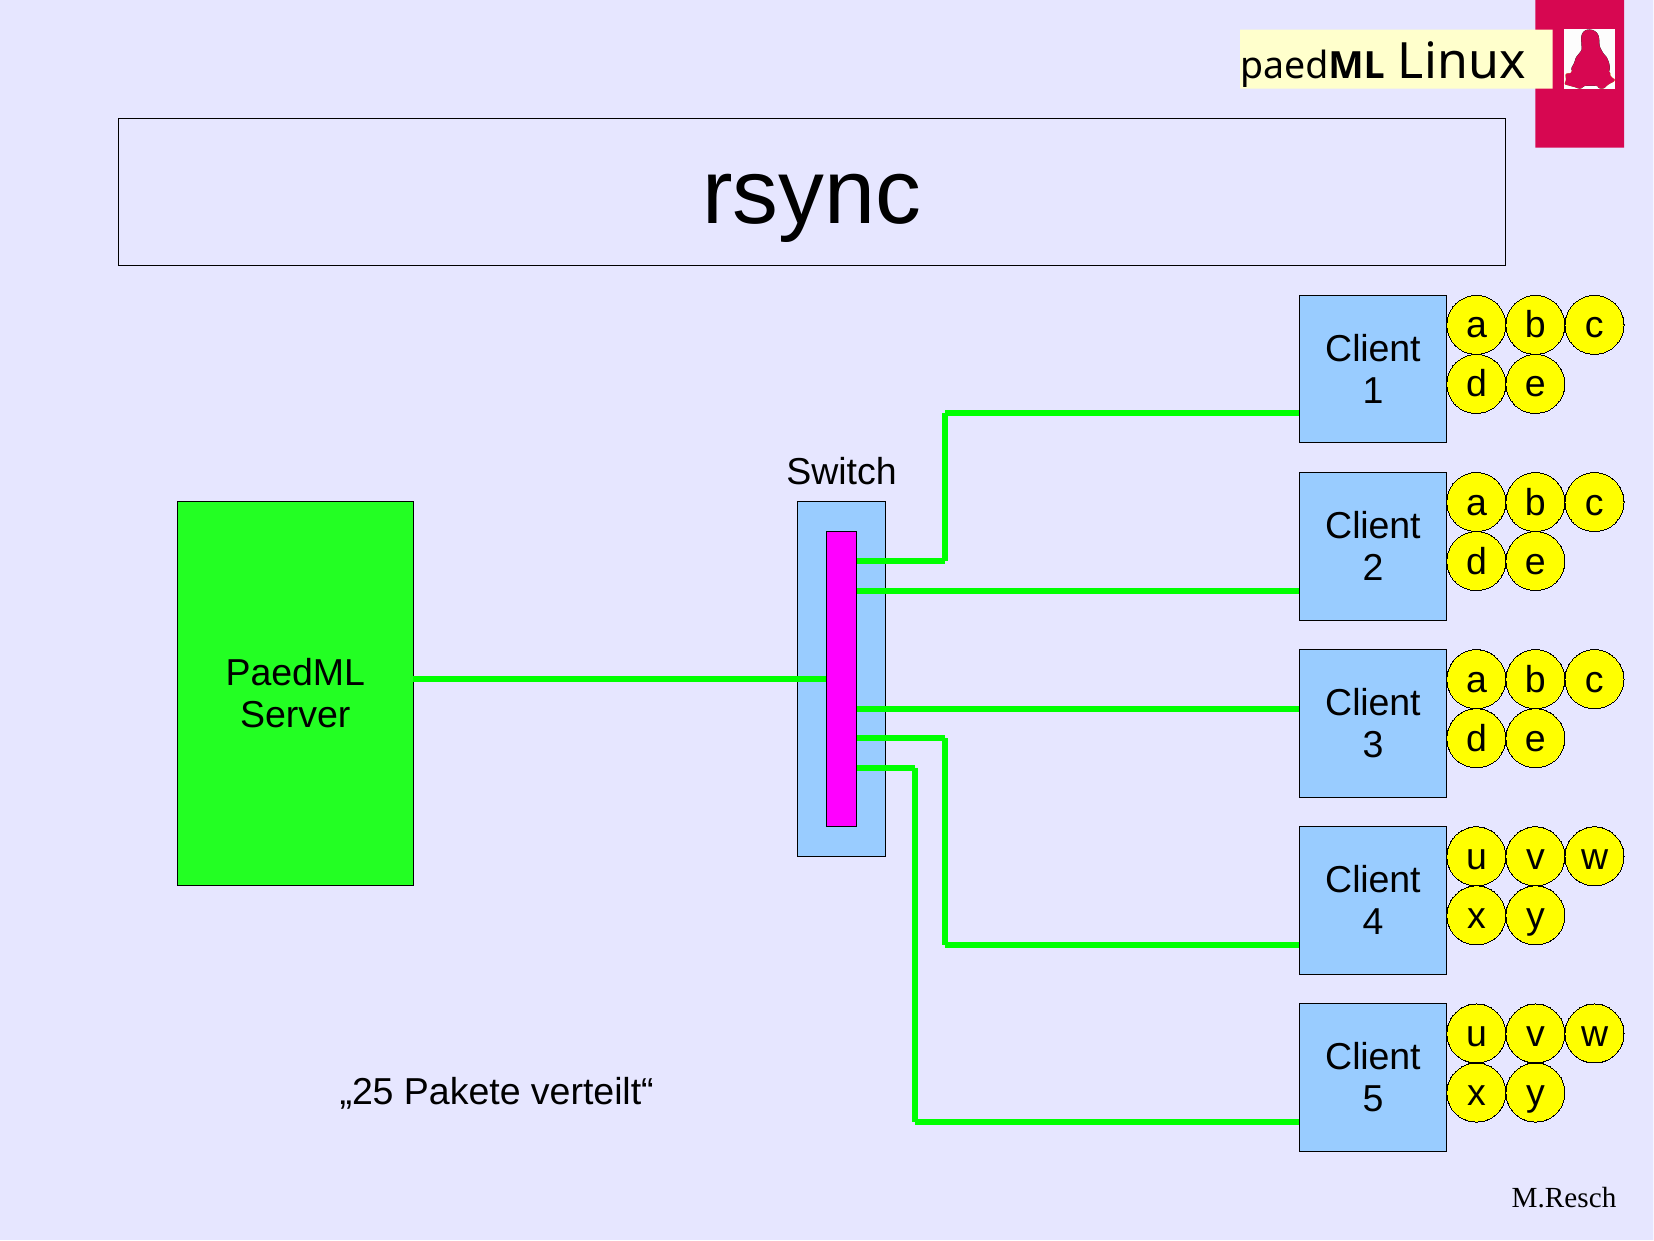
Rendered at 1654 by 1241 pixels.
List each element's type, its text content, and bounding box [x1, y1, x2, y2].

text_box Client 5 [1299, 1003, 1447, 1152]
text_box Client 4 [1299, 826, 1447, 975]
text_box v [1506, 826, 1565, 886]
text_box d [1446, 708, 1506, 768]
text_box b [1506, 649, 1565, 709]
text_box x [1446, 885, 1506, 945]
text_box u [1446, 826, 1506, 886]
text_box c [1564, 295, 1625, 355]
text_box b [1506, 472, 1565, 531]
text_box a [1446, 472, 1506, 531]
text_box [797, 501, 886, 857]
text_box e [1506, 531, 1565, 591]
text_box w [1564, 1003, 1625, 1063]
text_box y [1506, 1062, 1565, 1123]
text_box c [1564, 472, 1625, 532]
text_box x [1446, 1062, 1506, 1123]
text_box Switch [767, 442, 916, 500]
text_box a [1446, 295, 1506, 354]
text_box u [1446, 1003, 1506, 1063]
text_box Client 1 [1299, 295, 1447, 443]
text_box a [1446, 649, 1506, 709]
title rsync [118, 118, 1506, 266]
text_box d [1446, 354, 1506, 414]
text_box „25 Pakete verteilt“ [324, 1063, 798, 1120]
text_box b [1506, 295, 1565, 354]
text_box e [1506, 708, 1565, 768]
text_box PaedML Server [177, 501, 414, 886]
text_box d [1446, 531, 1506, 591]
text_box e [1506, 354, 1565, 414]
text_box v [1506, 1003, 1565, 1063]
text_box c [1564, 649, 1625, 709]
text_box Client 3 [1299, 649, 1447, 798]
text_box w [1564, 826, 1625, 886]
text_box Client 2 [1299, 472, 1447, 621]
text_box y [1506, 885, 1565, 945]
